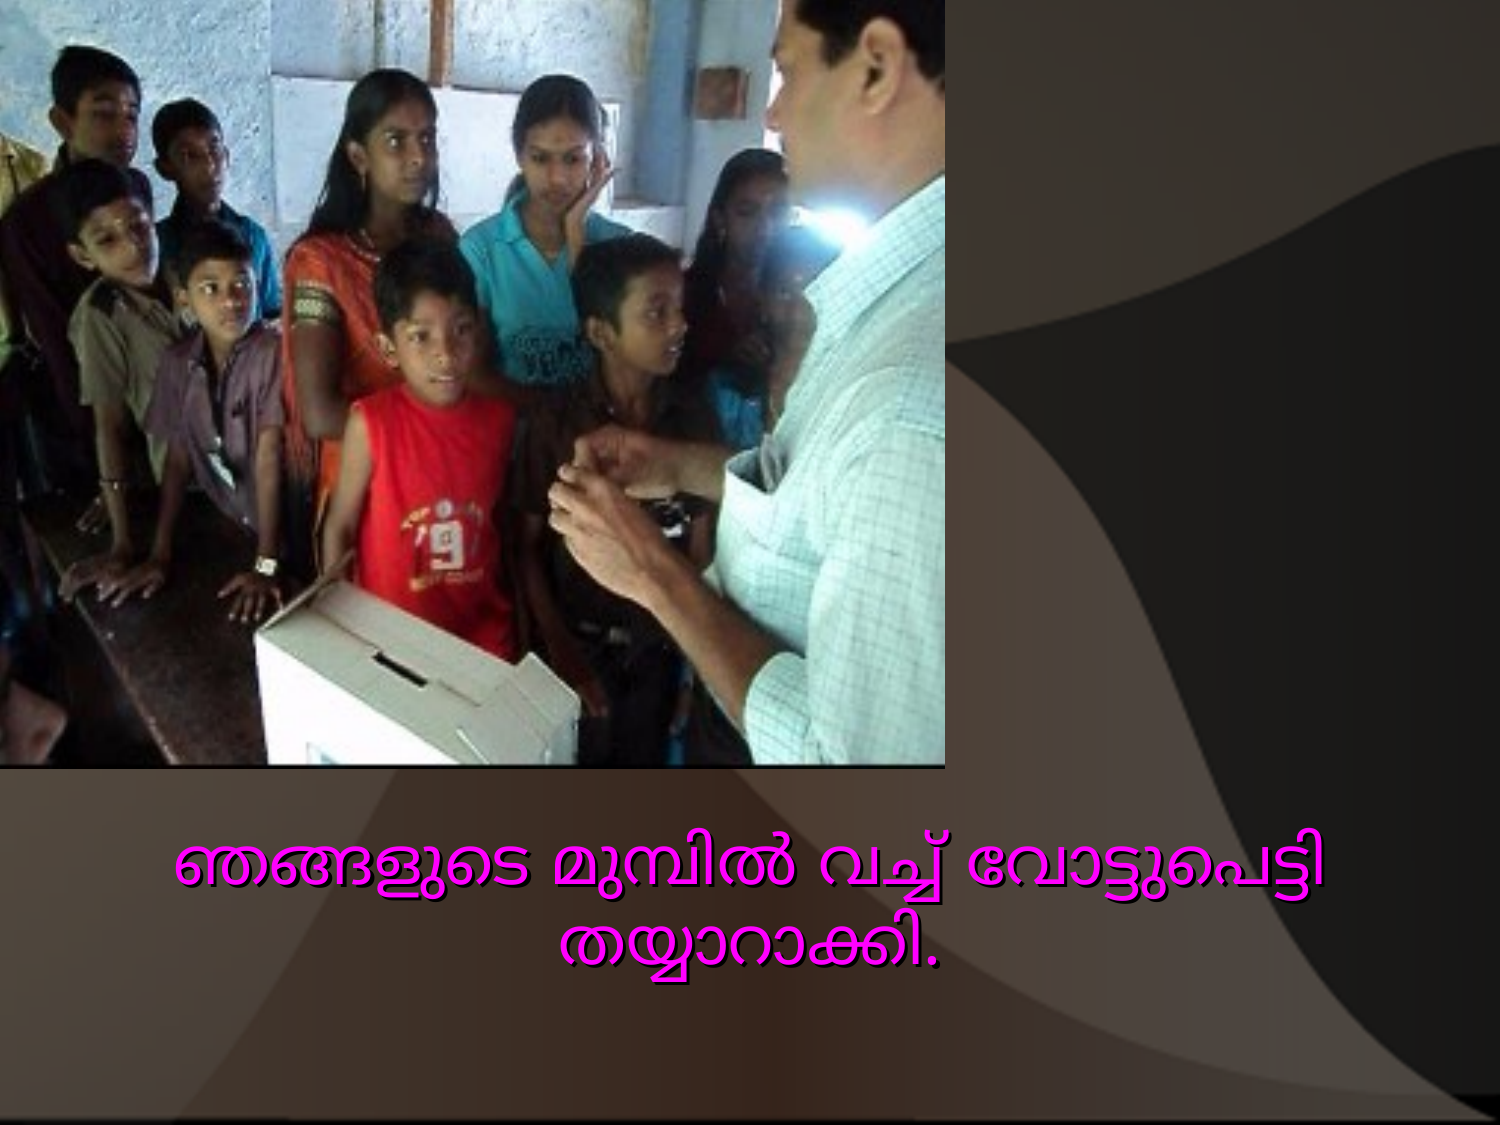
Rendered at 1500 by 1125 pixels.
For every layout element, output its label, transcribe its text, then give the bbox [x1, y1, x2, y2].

text_box ഞങ്ങളുടെ മുമ്പില്‍ വച്ച് വോട്ടുപെട്ടി തയ്യാറാക്കി. [75, 797, 1426, 999]
picture [0, 0, 1500, 1125]
